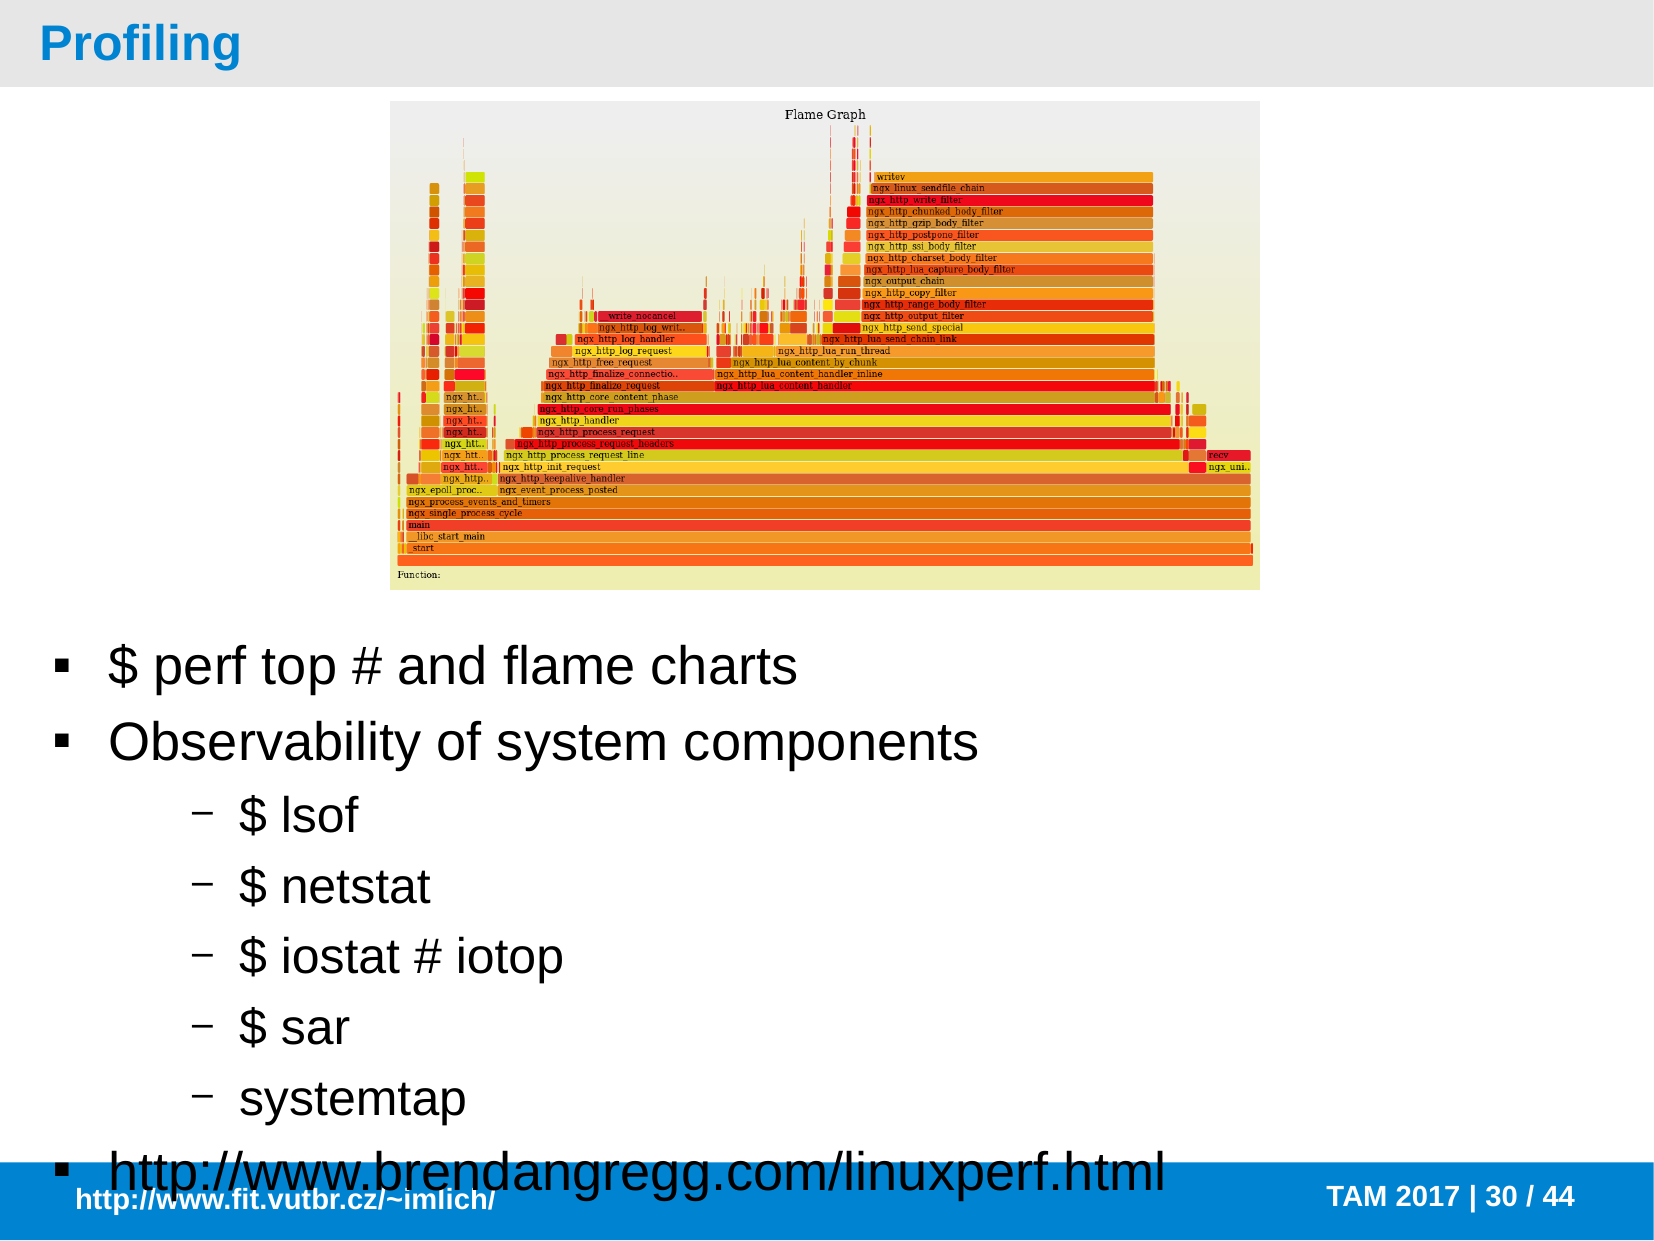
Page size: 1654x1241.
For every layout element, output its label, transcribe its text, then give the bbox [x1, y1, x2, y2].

list $ perf top # and flame charts Observability of system components $ lsof $ netstat $ iostat # iotop $ sar systemtap http://www.brendangregg.com/linuxperf.html [37, 636, 1613, 1130]
picture [390, 101, 1260, 590]
title Profiling [39, 5, 1615, 81]
